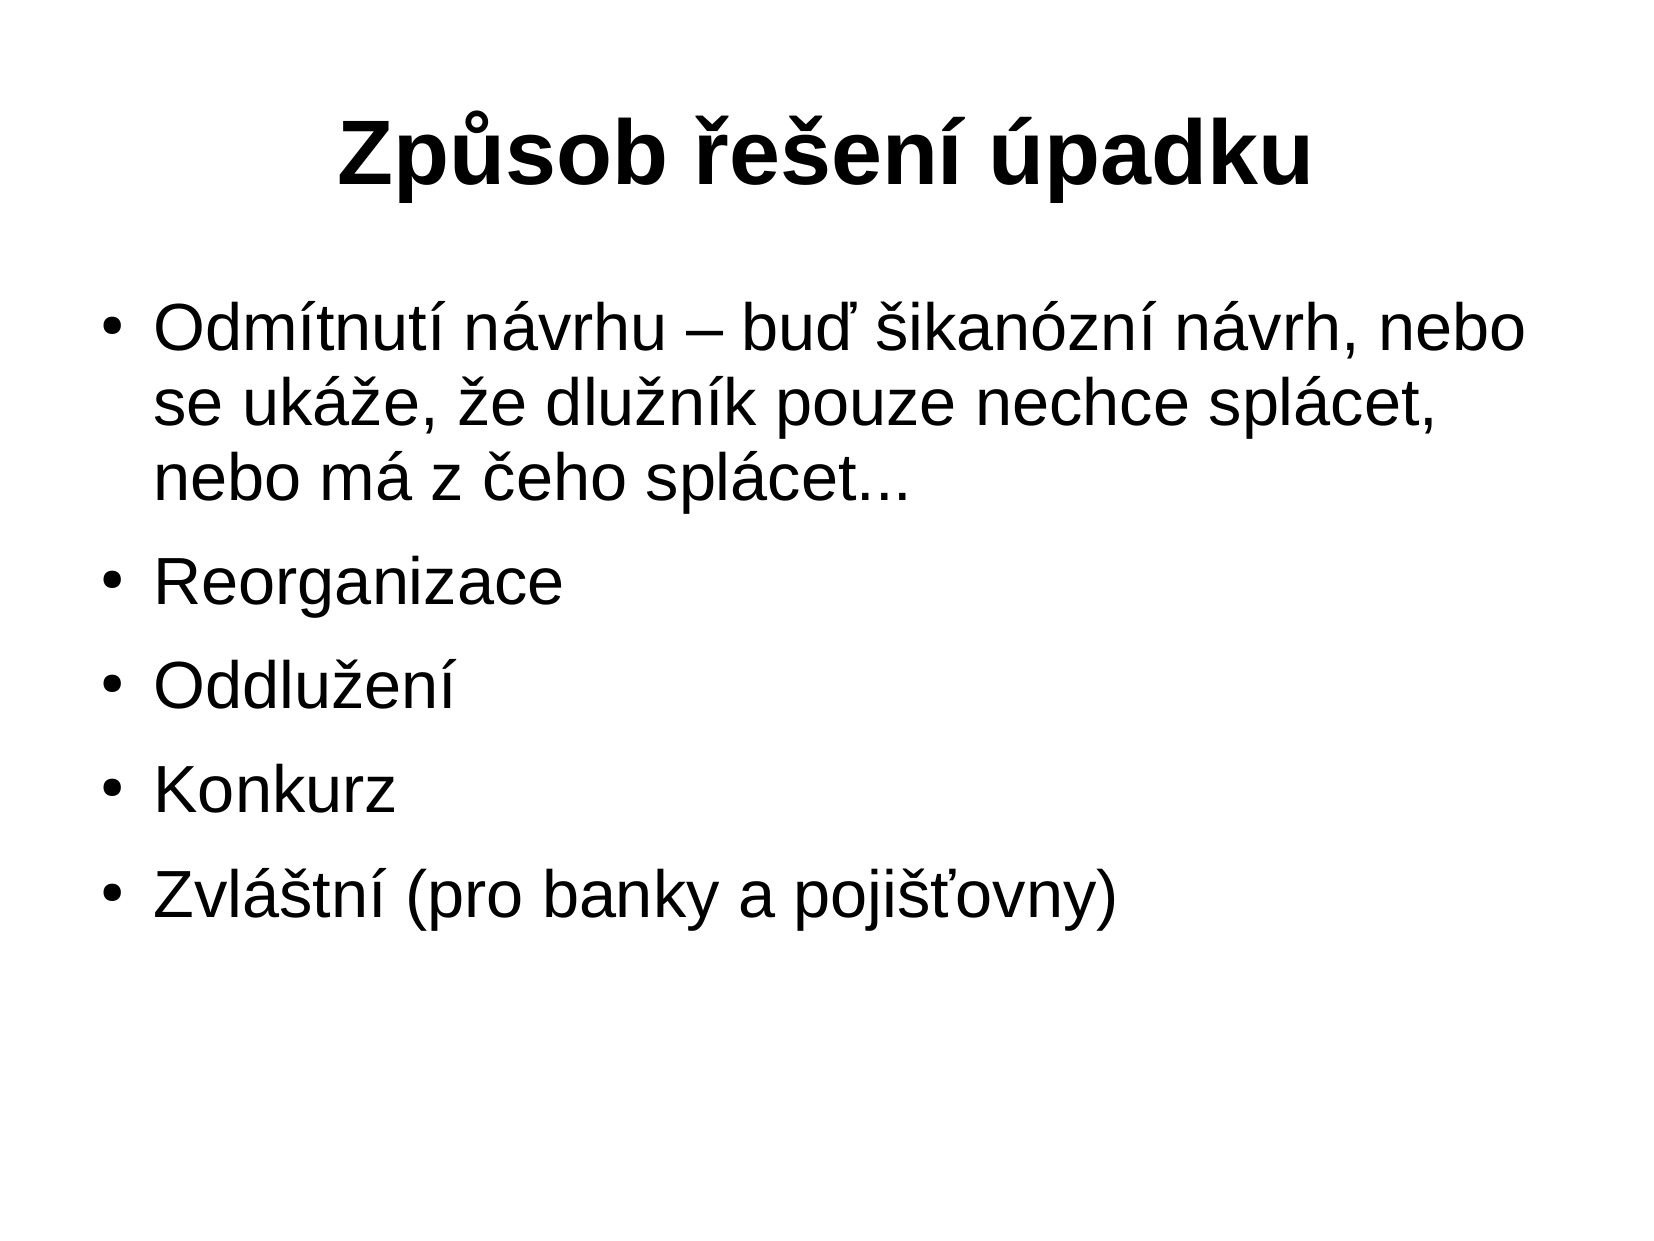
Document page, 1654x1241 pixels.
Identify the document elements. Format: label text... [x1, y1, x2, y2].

list Odmítnutí návrhu – buď šikanózní návrh, nebo se ukáže, že dlužník pouze nechce splácet, nebo má z čeho splácet... Reorganizace Oddlužení Konkurz Zvláštní (pro banky a pojišťovny) [82, 290, 1571, 1109]
title Způsob řešení úpadku [82, 49, 1571, 257]
